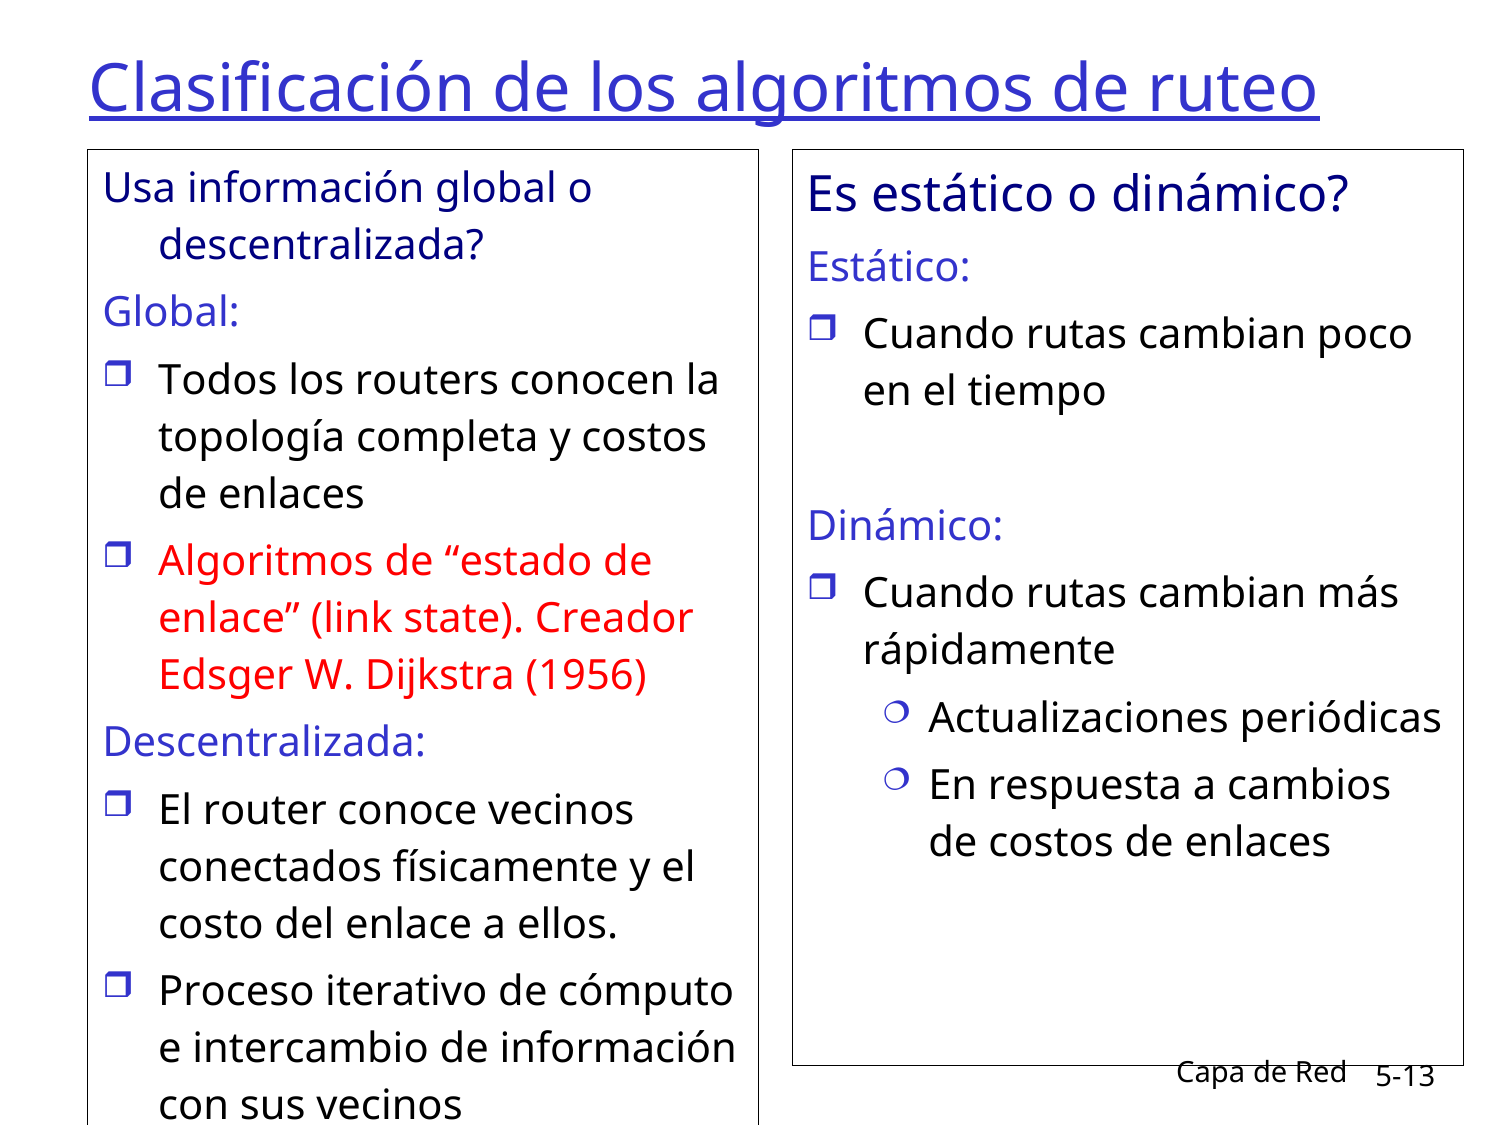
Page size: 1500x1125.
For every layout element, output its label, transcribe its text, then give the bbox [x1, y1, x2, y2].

list Es estático o dinámico? Estático: Cuando rutas cambian poco en el tiempo Dinámico: Cuando rutas cambian más rápidamente Actualizaciones periódicas En respuesta a cambios de costos de enlaces [792, 149, 1464, 1066]
title Clasificación de los algoritmos de ruteo [74, 23, 1473, 150]
list Usa información global o descentralizada? Global: Todos los routers conocen la topología completa y costos de enlaces Algoritmos de “estado de enlace” (link state). Creador Edsger W. Dijkstra (1956) Descentralizada: El router conoce vecinos conectados físicamente y el costo del enlace a ellos. Proceso iterativo de cómputo e intercambio de información con sus vecinos Algoritmos de “vector de distancia” Creadores Bellman y Ford (1958 y 1956) [87, 149, 759, 1117]
